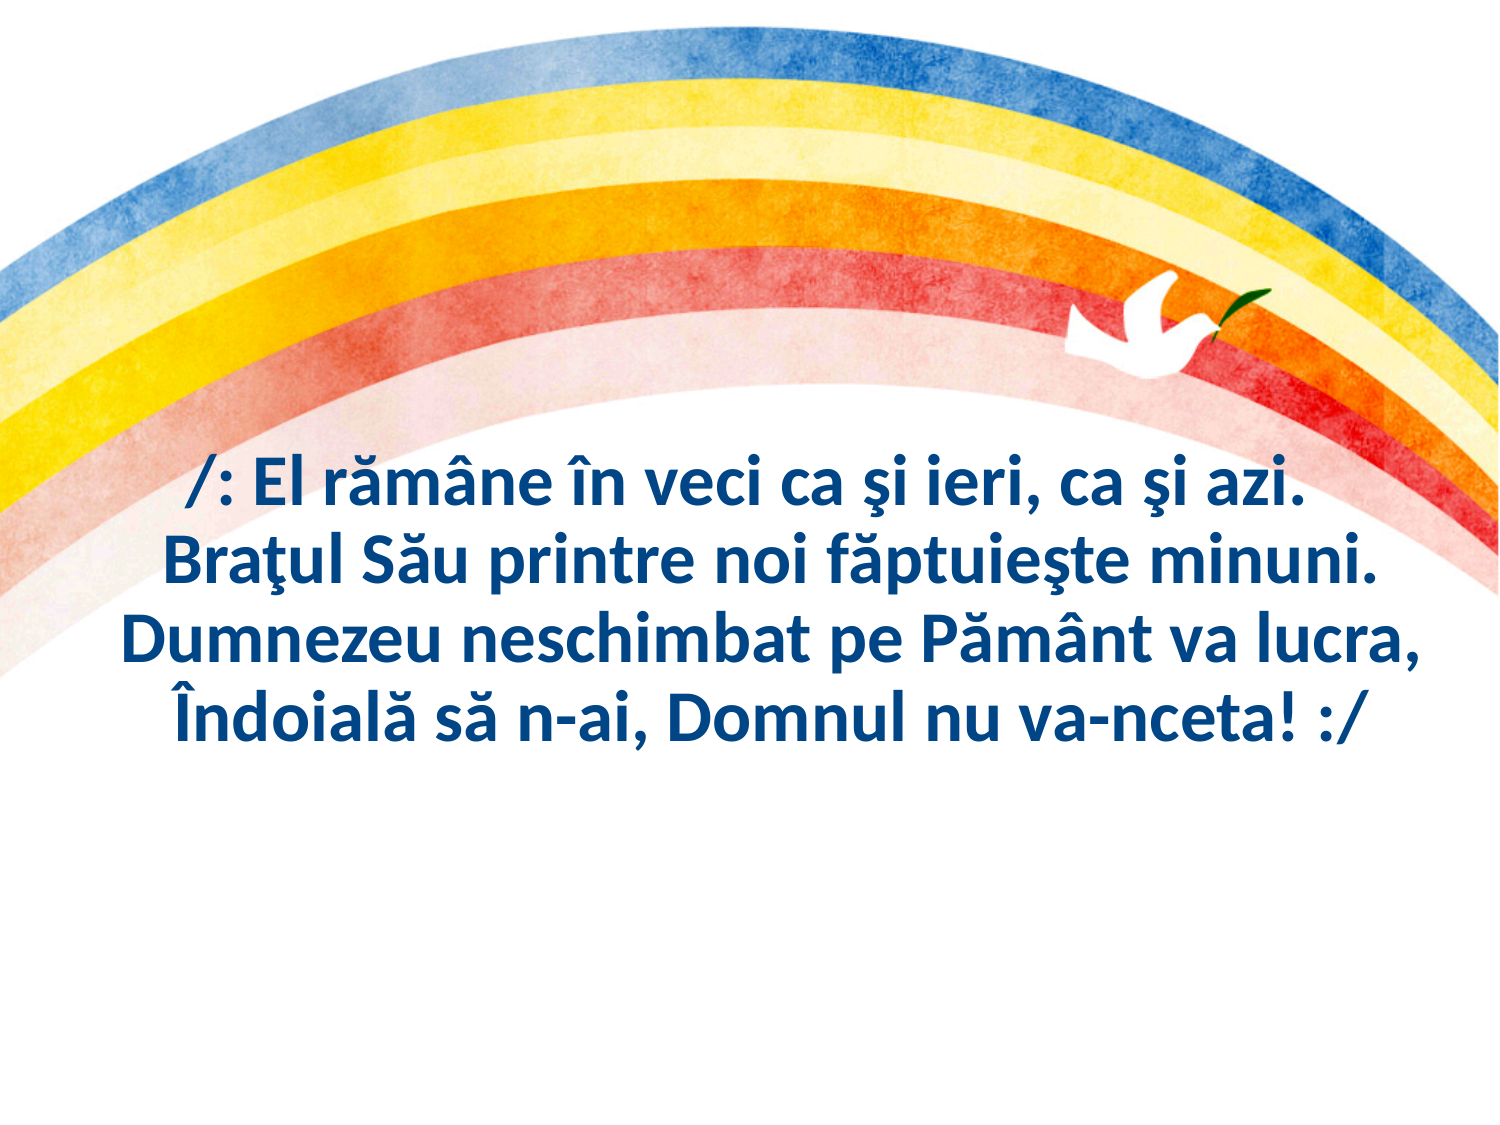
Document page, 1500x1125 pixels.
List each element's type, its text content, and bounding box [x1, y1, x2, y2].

picture [0, 0, 1499, 913]
text_box /: El rămâne în veci ca şi ieri, ca şi azi. Braţul Său printre noi făptuieşte minuni. Dumnezeu neschimbat pe Pământ va lucra, Îndoială să n-ai, Domnul nu va-nceta! :/ [37, 435, 1457, 765]
